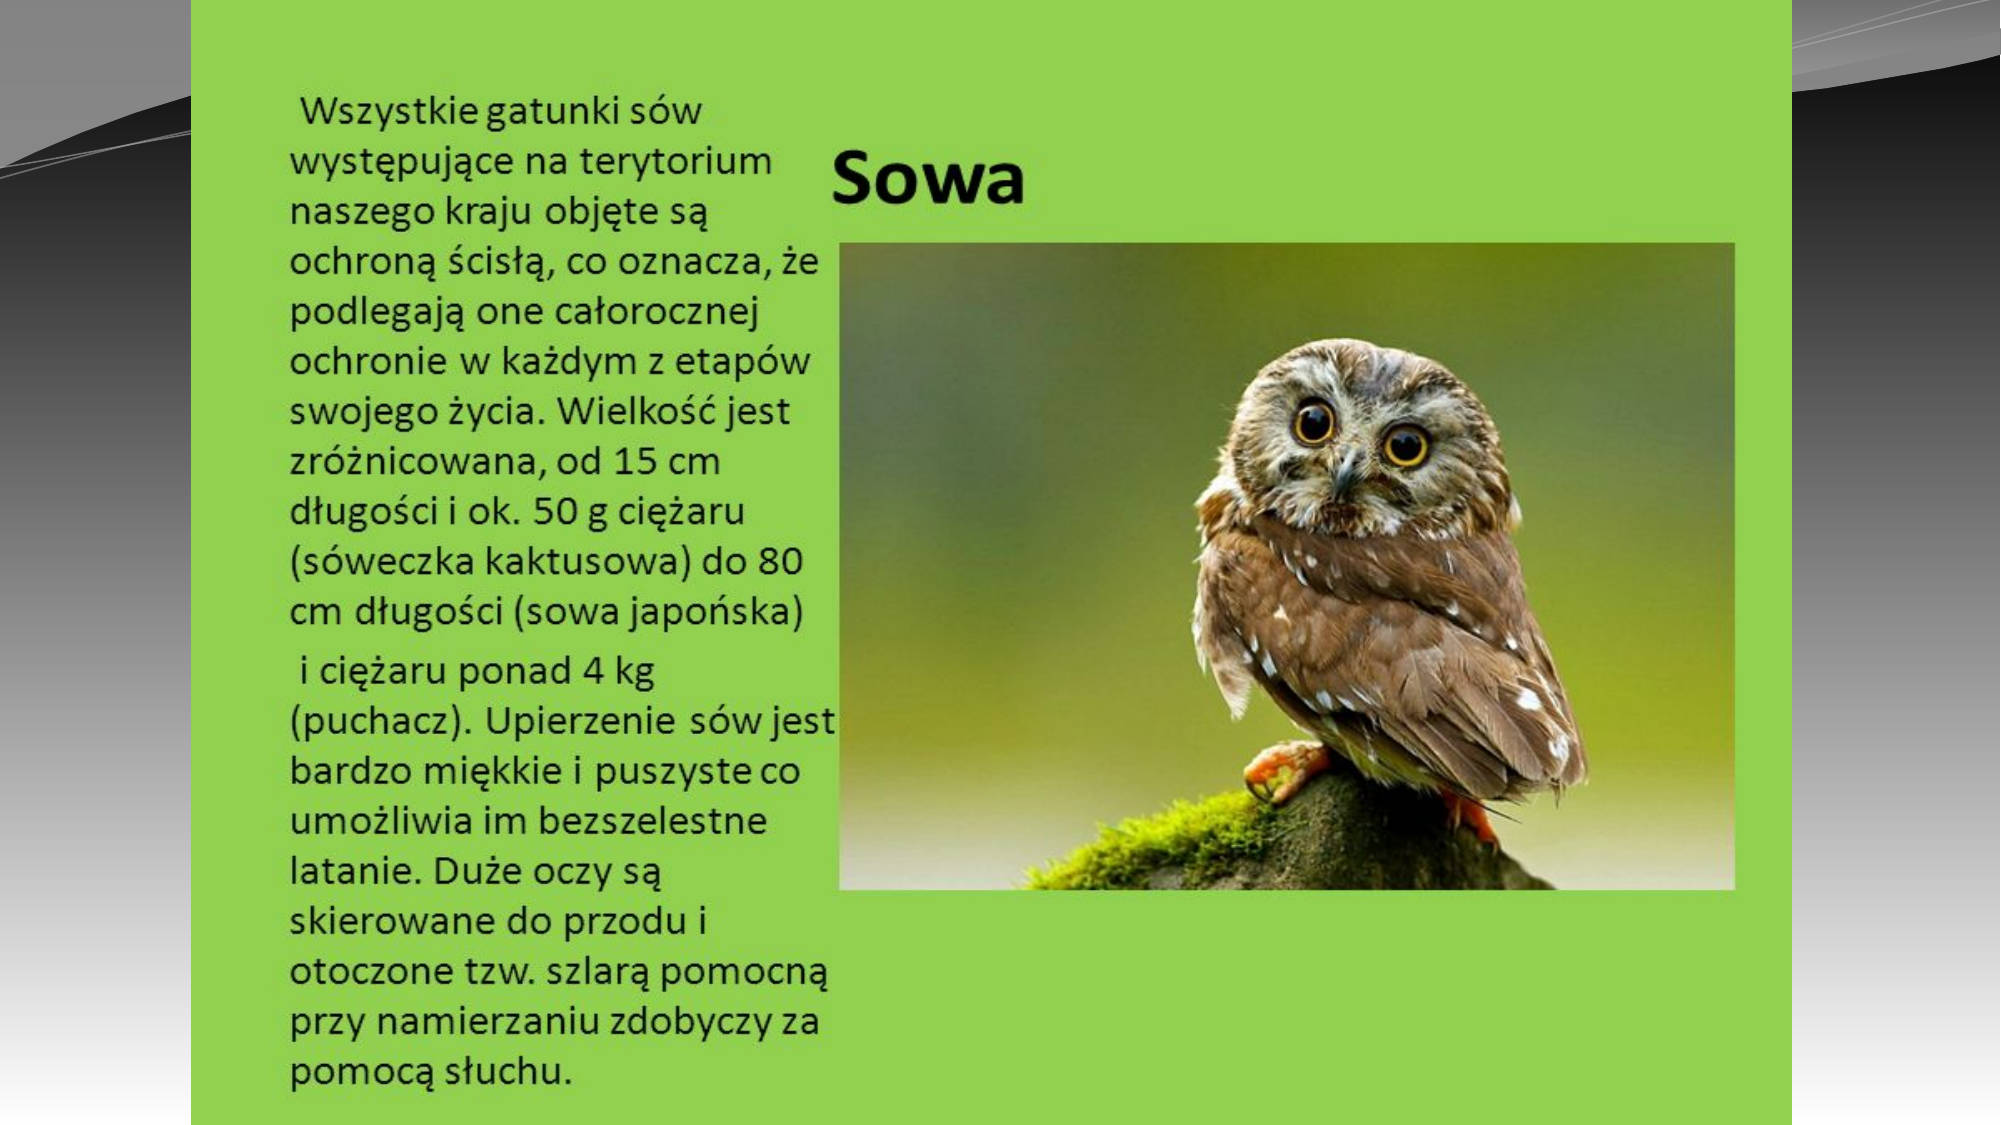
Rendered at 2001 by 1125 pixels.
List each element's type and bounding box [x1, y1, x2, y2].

picture [191, 0, 1792, 1125]
